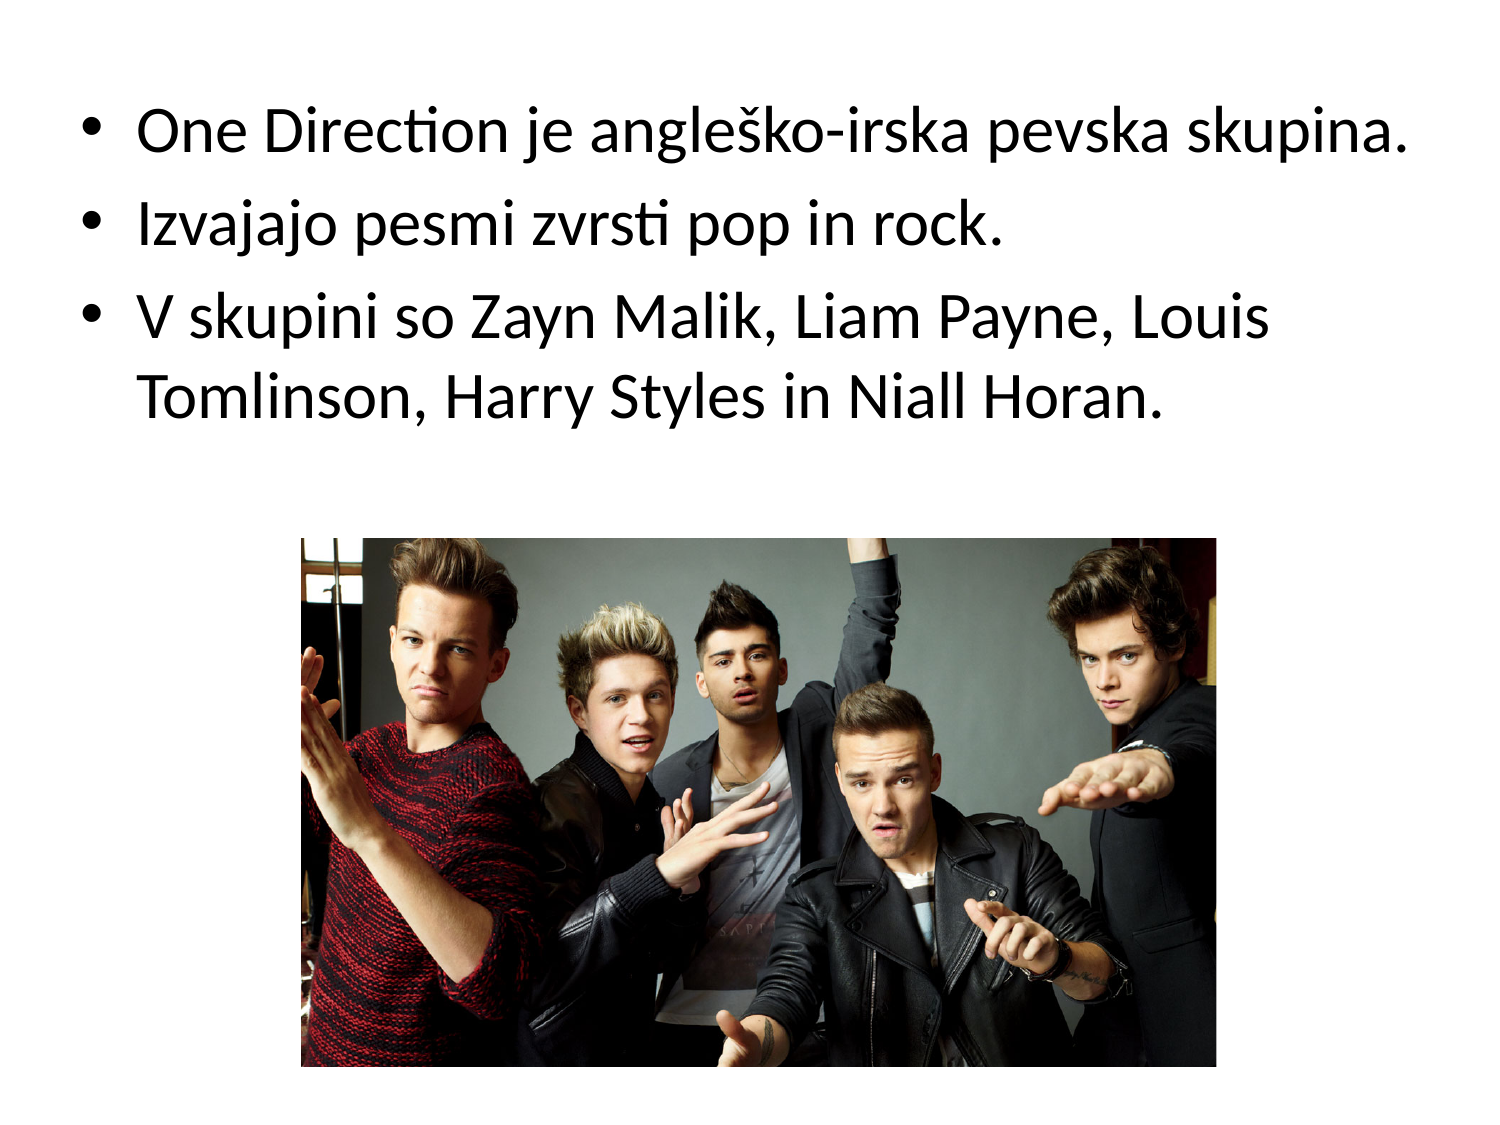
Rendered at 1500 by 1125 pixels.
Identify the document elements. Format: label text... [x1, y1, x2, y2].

list One Direction je angleško-irska pevska skupina. Izvajajo pesmi zvrsti pop in rock. V skupini so Zayn Malik, Liam Payne, Louis Tomlinson, Harry Styles in Niall Horan. [64, 78, 1427, 939]
picture [301, 538, 1217, 1067]
